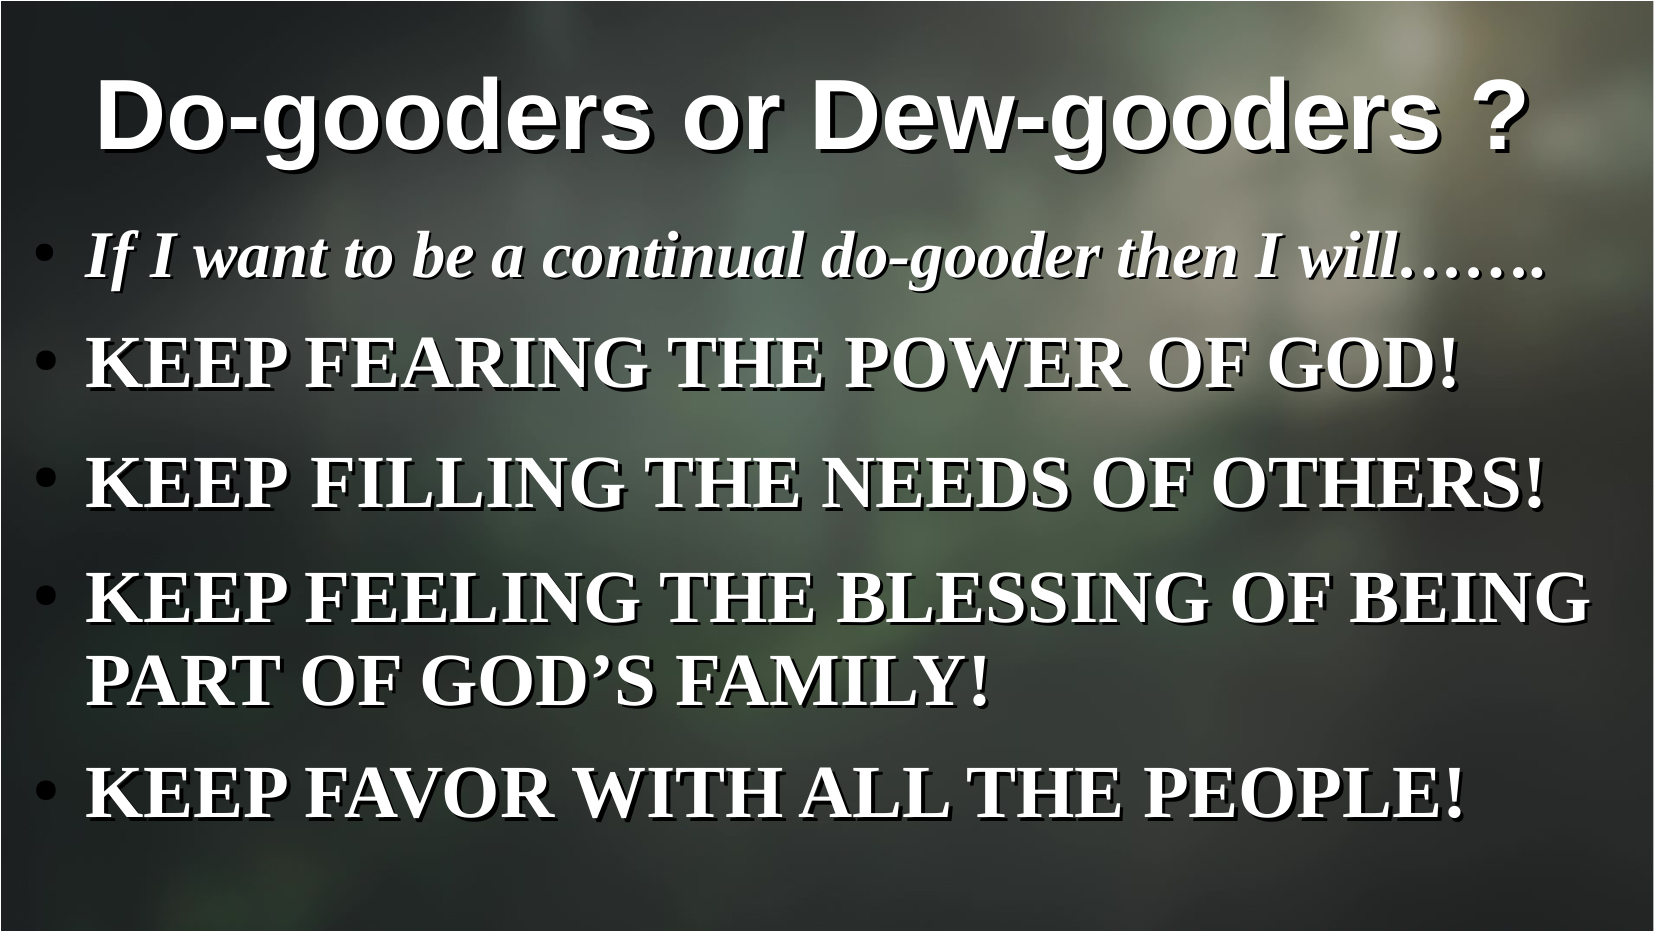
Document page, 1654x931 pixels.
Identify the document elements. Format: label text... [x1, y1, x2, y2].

title Do-gooders or Dew-gooders ? [82, 37, 1571, 193]
picture [1, 1, 1654, 931]
list If I want to be a continual do-gooder then I will……. KEEP FEARING THE POWER OF GOD! KEEP FILLING THE NEEDS OF OTHERS! KEEP FEELING THE BLESSING OF BEING PART OF GOD’S FAMILY! KEEP FAVOR WITH ALL THE PEOPLE! [15, 217, 1651, 901]
